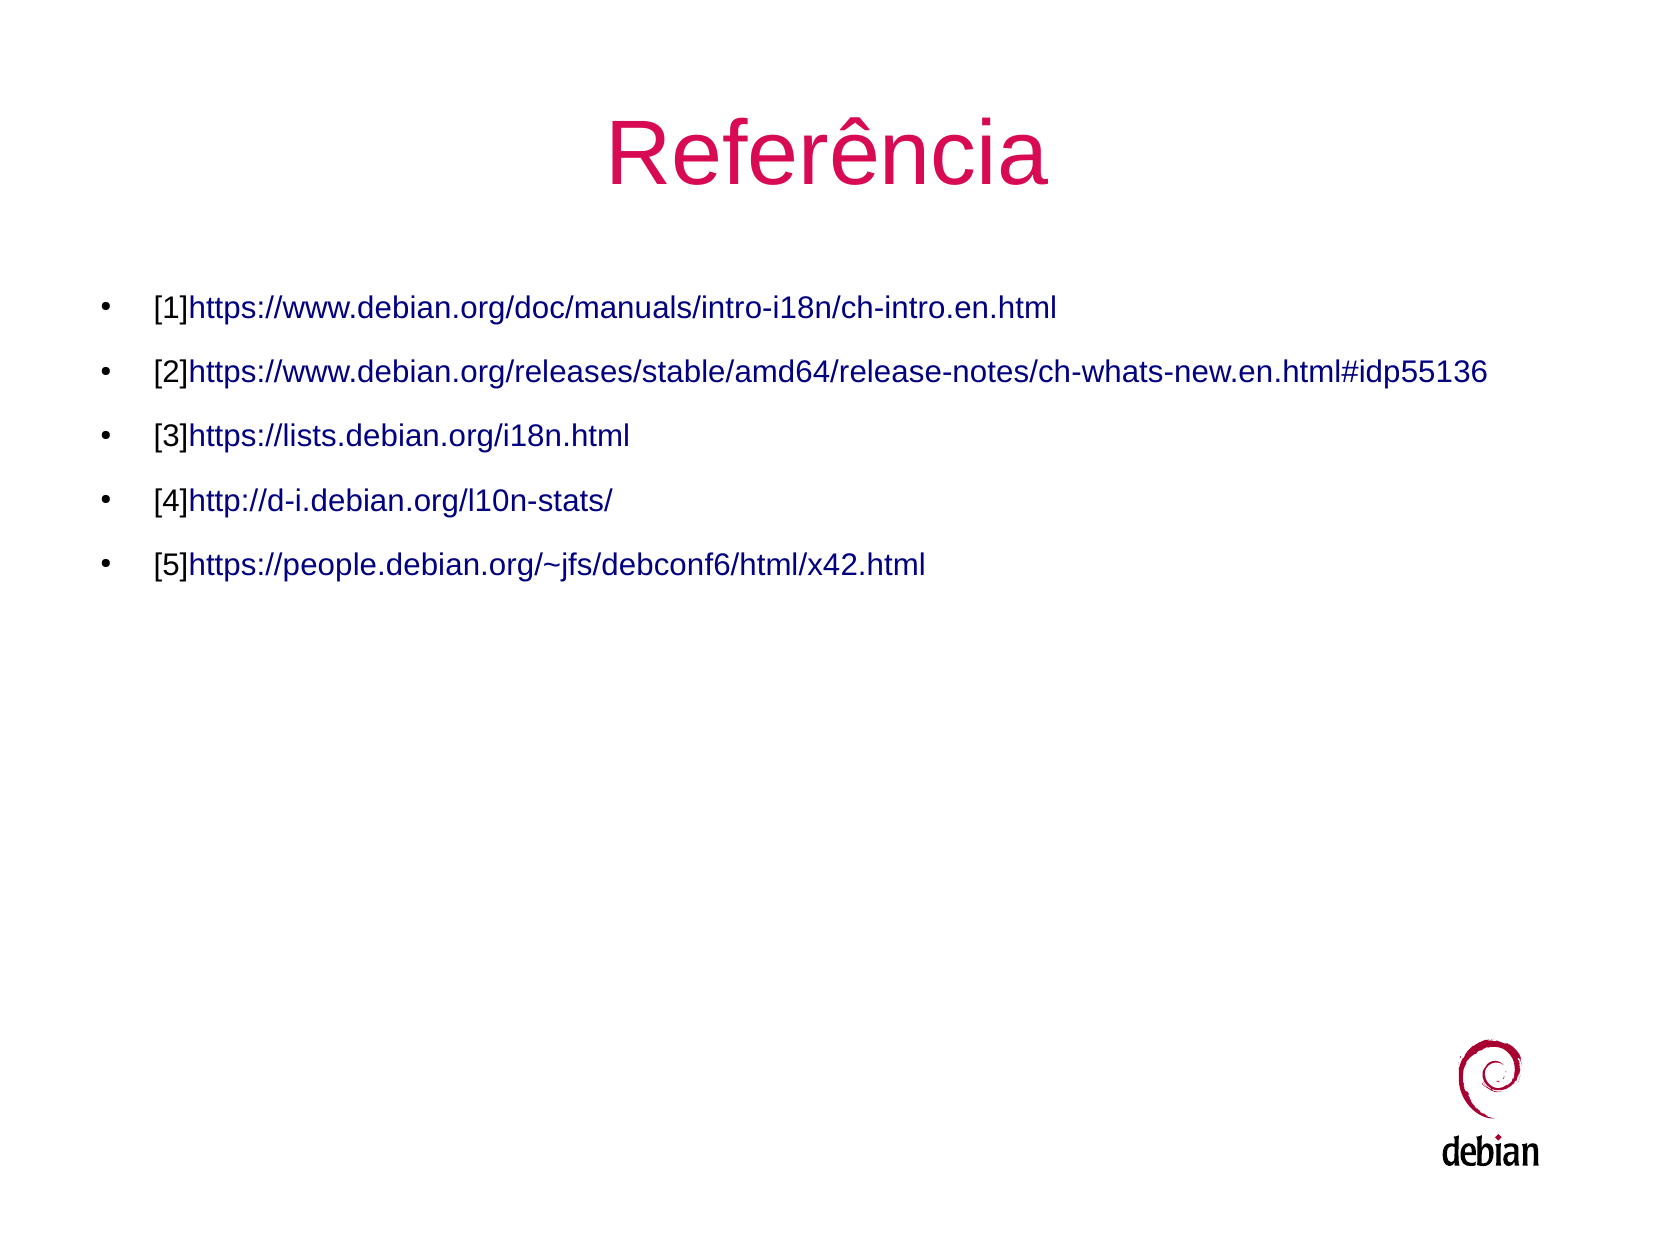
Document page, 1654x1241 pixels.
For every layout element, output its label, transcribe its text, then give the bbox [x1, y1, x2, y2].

list [1]https://www.debian.org/doc/manuals/intro-i18n/ch-intro.en.html [2]https://www.debian.org/releases/stable/amd64/release-notes/ch-whats-new.en.html#idp55136 [3]https://lists.debian.org/i18n.html [4]http://d-i.debian.org/l10n-stats/ [5]https://people.debian.org/~jfs/debconf6/html/x42.html [82, 290, 1538, 1010]
title Referência [82, 49, 1571, 257]
